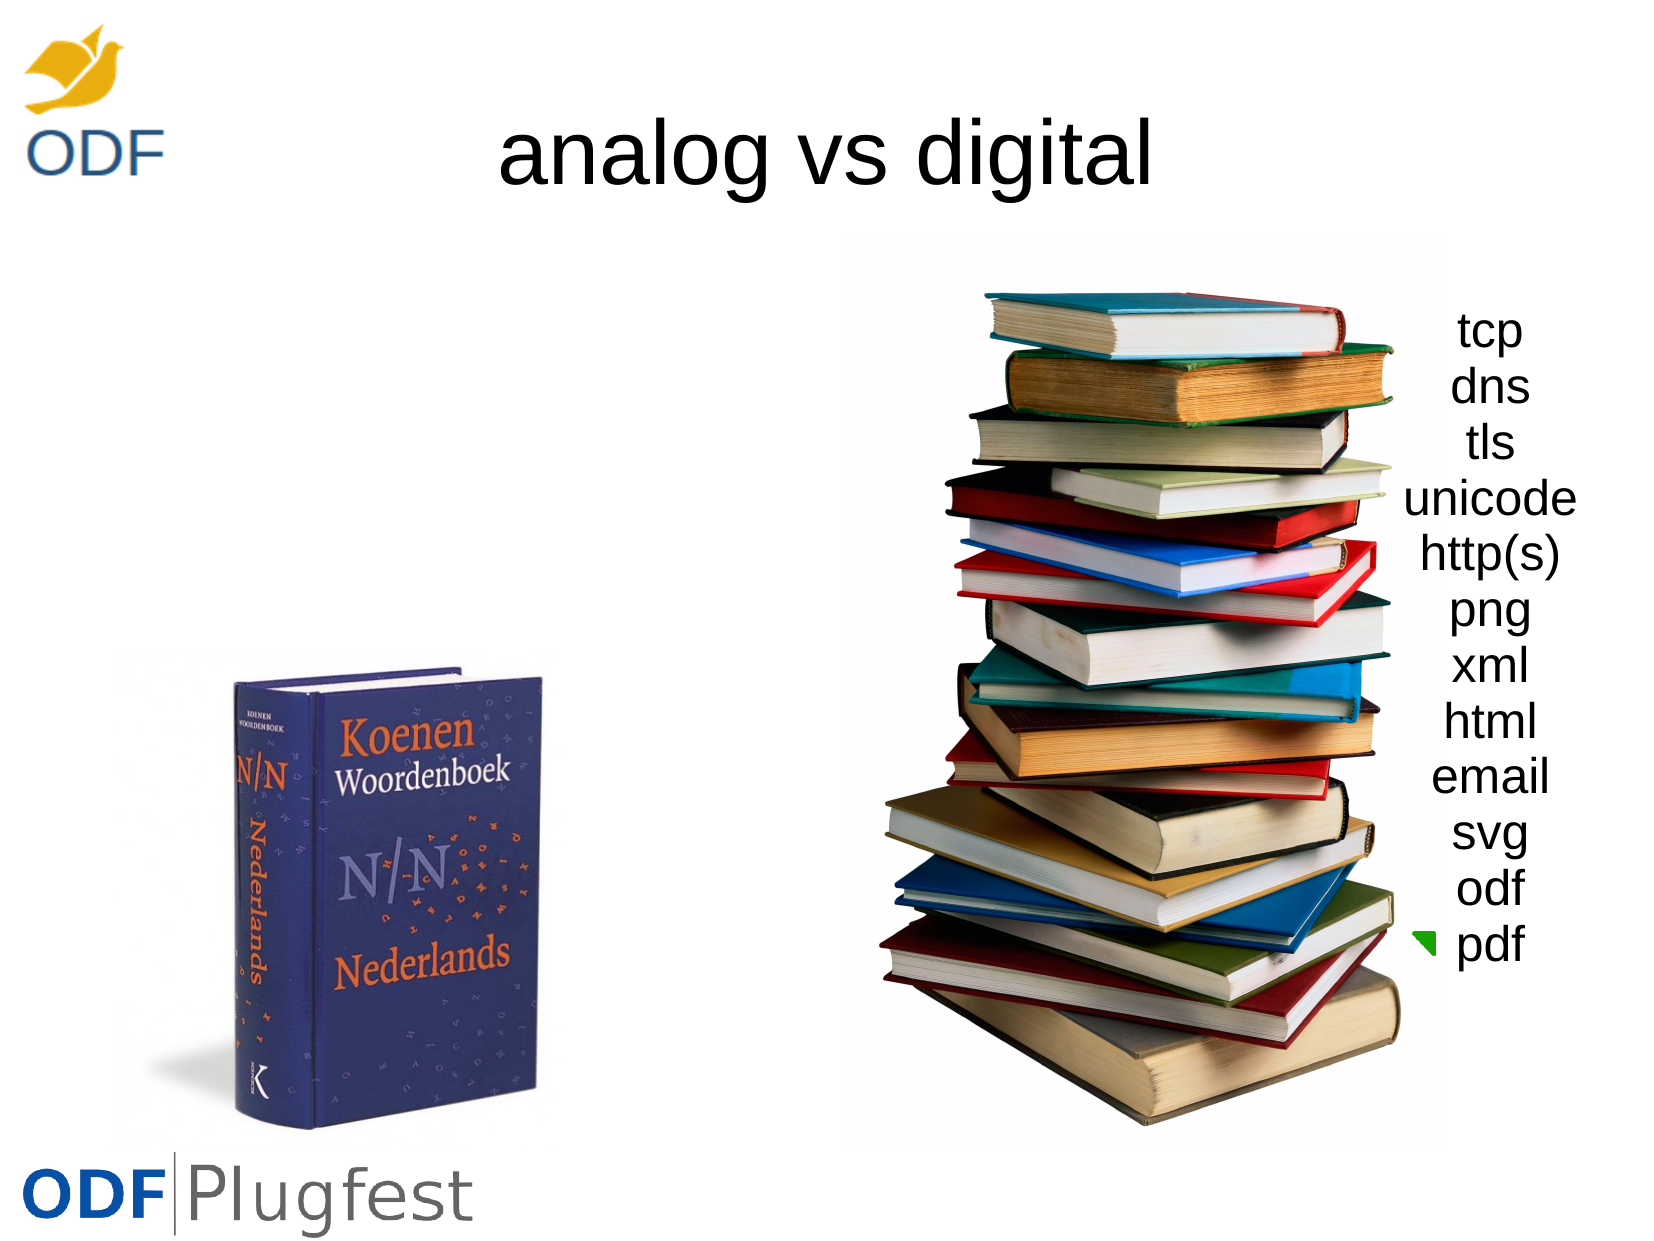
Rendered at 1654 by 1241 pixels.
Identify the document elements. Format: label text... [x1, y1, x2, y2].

title analog vs digital [82, 49, 1571, 257]
picture [0, 649, 739, 1241]
picture [0, 0, 216, 218]
text_box tcp dns tls unicode http(s) png xml html email svg odf pdf [1240, 295, 1654, 1137]
picture [842, 236, 1447, 1152]
